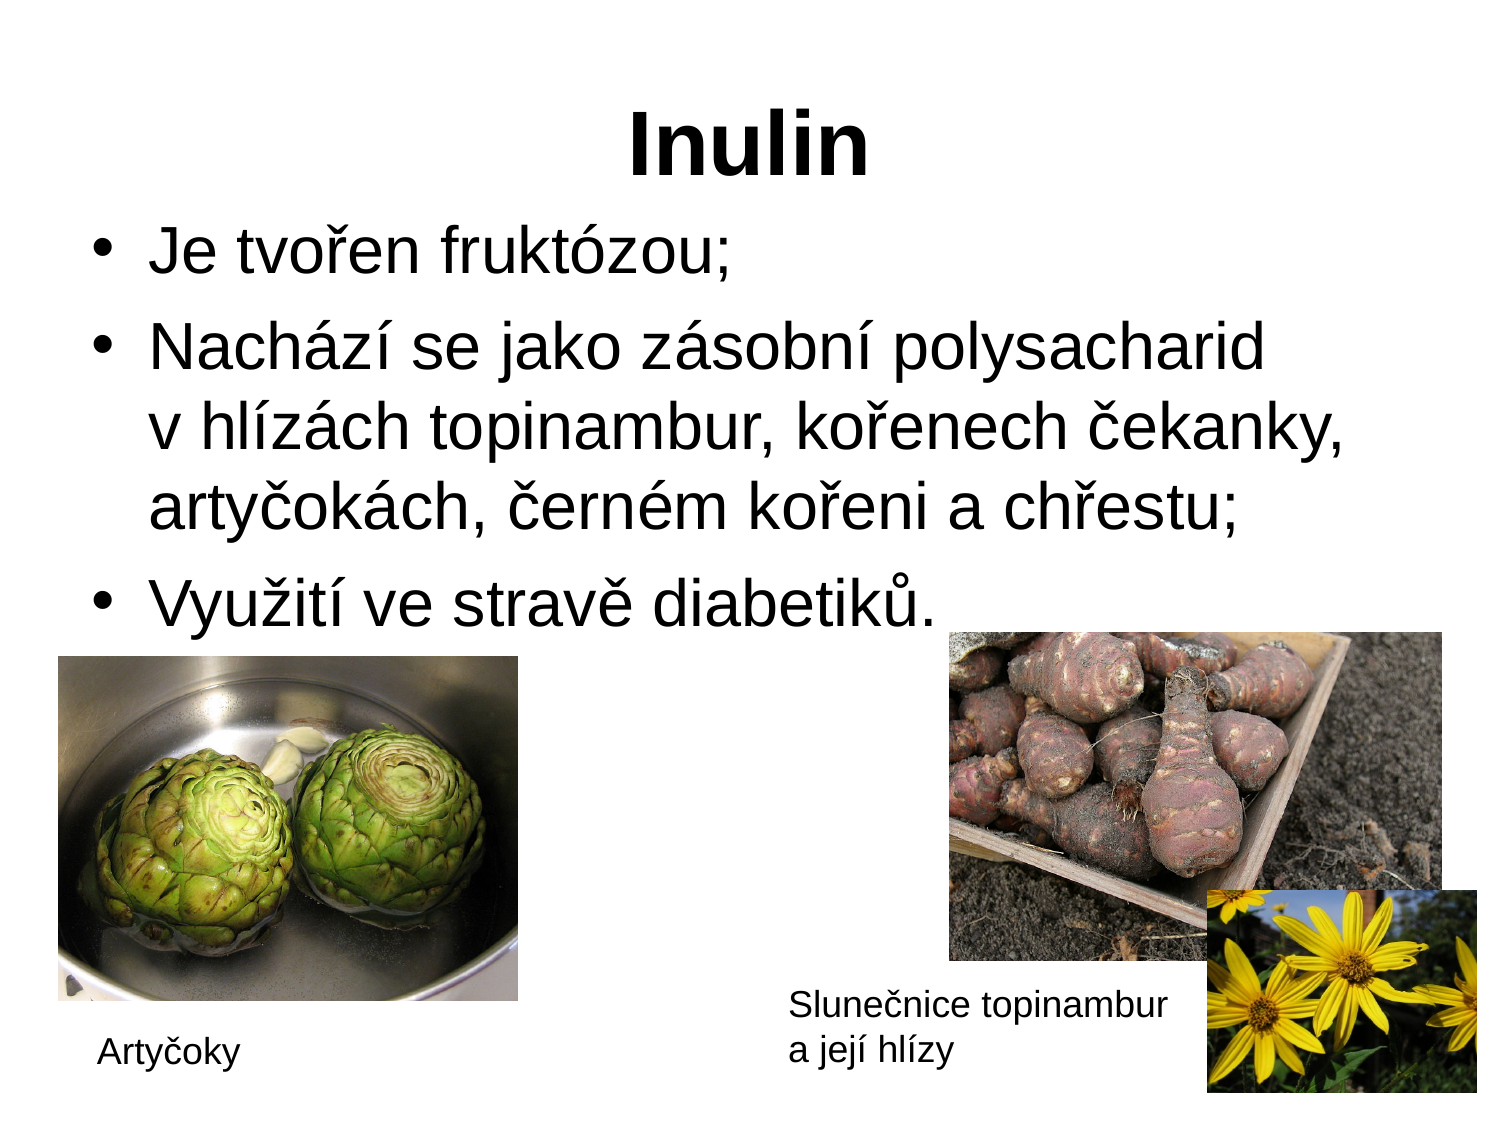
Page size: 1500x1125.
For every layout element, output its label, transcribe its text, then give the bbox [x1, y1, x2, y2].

picture [58, 656, 518, 1001]
text_box Slunečnice topinambur a její hlízy [773, 972, 1184, 1079]
text_box Artyčoky [82, 1019, 294, 1080]
picture [949, 632, 1477, 1093]
list Je tvořen fruktózou; Nachází se jako zásobní polysacharid v hlízách topinambur, kořenech čekanky, artyčokách, černém kořeni a chřestu; Využití ve stravě diabetiků. [76, 199, 1427, 1010]
title Inulin [75, 45, 1426, 233]
